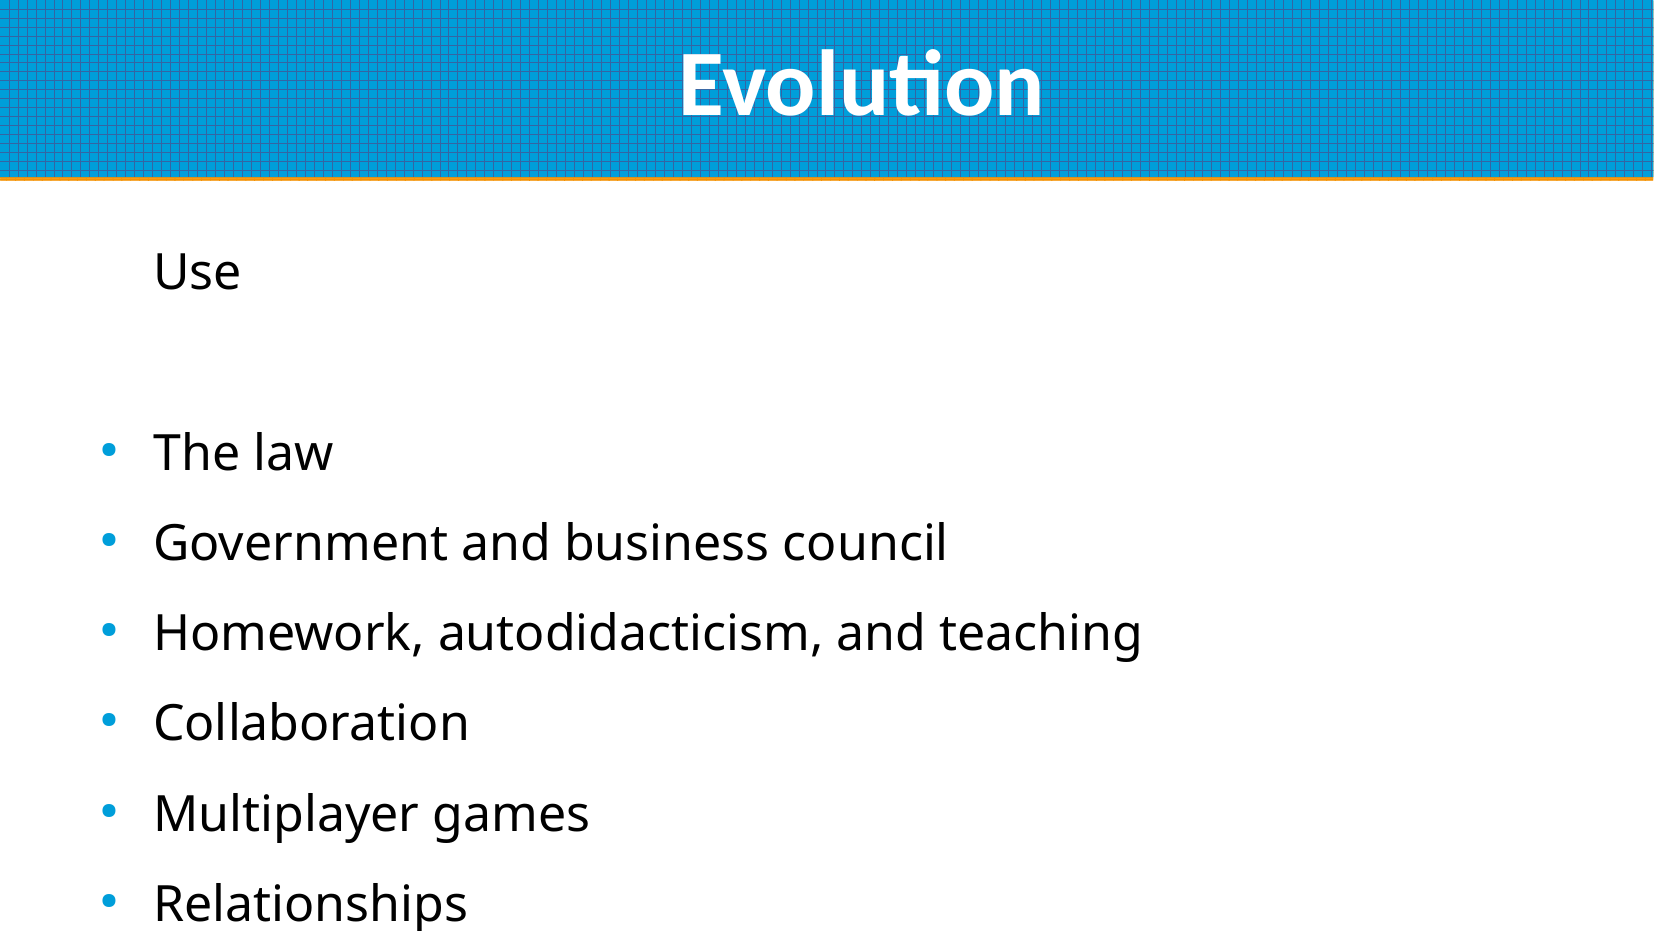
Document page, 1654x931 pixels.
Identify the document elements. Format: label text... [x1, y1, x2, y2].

list Use The law Government and business council Homework, autodidacticism, and teaching Collaboration Multiplayer games Relationships [82, 236, 1563, 931]
title Evolution [82, 14, 1571, 171]
